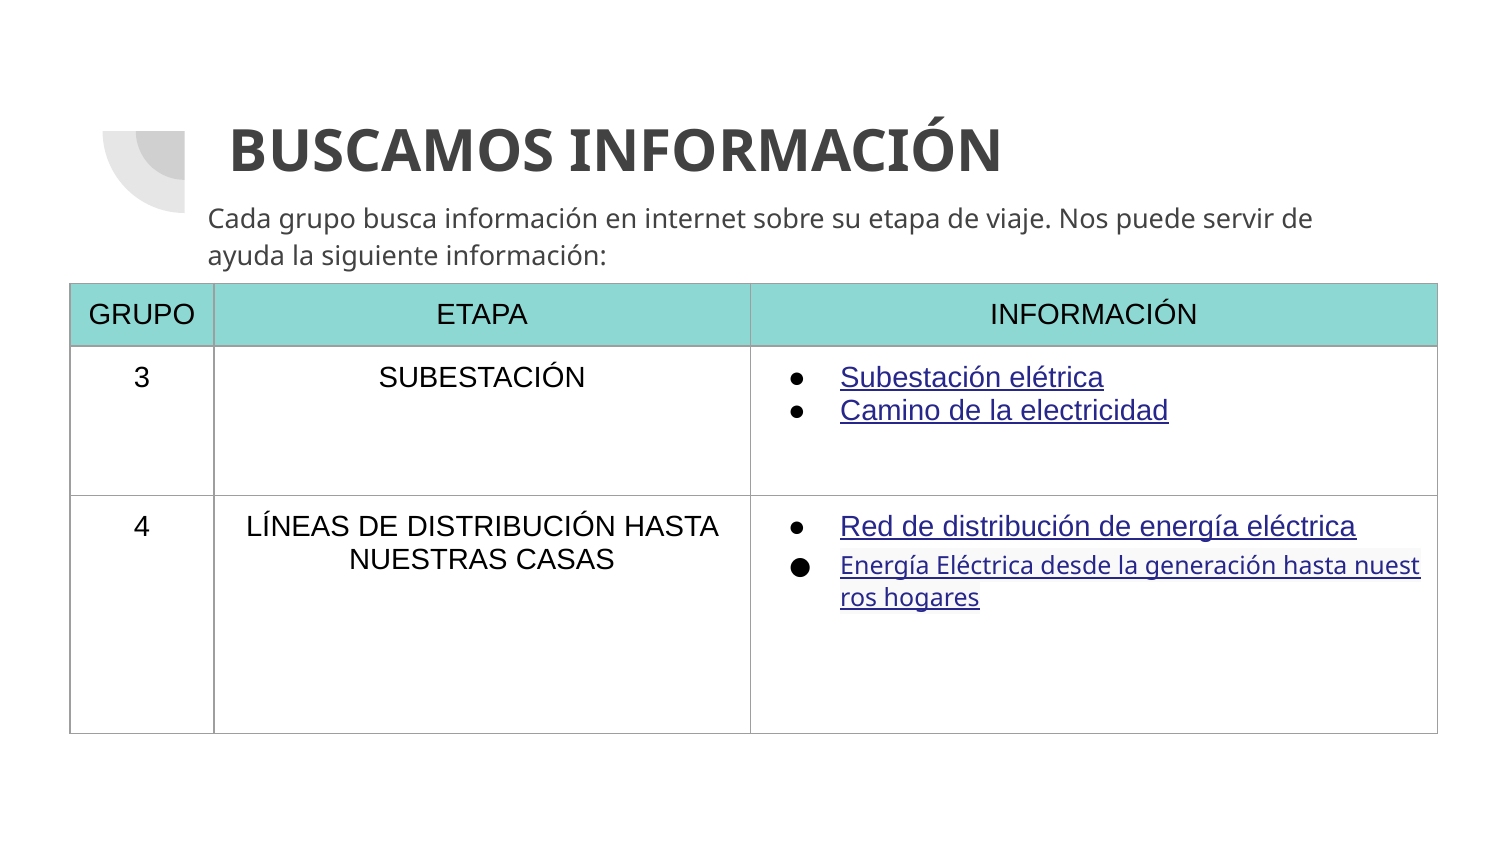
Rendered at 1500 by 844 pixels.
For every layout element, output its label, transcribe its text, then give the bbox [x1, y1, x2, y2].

table_cell 3 [71, 347, 213, 495]
table_cell Subestación elétrica Camino de la electricidad [751, 347, 1437, 495]
table_header GRUPO [71, 284, 213, 345]
table_cell SUBESTACIÓN [215, 347, 750, 495]
title BUSCAMOS INFORMACIÓN [213, 98, 1368, 181]
table_cell 4 [71, 496, 213, 733]
table_cell LÍNEAS DE DISTRIBUCIÓN HASTA NUESTRAS CASAS [215, 496, 750, 733]
table_header INFORMACIÓN [751, 284, 1437, 345]
table_header ETAPA [215, 284, 750, 345]
table_cell Red de distribución de energía eléctrica Energía Eléctrica desde la generación hasta nuestros hogares [751, 496, 1437, 733]
list Cada grupo busca información en internet sobre su etapa de viaje. Nos puede servir de ayuda la siguiente información: [192, 181, 1376, 271]
